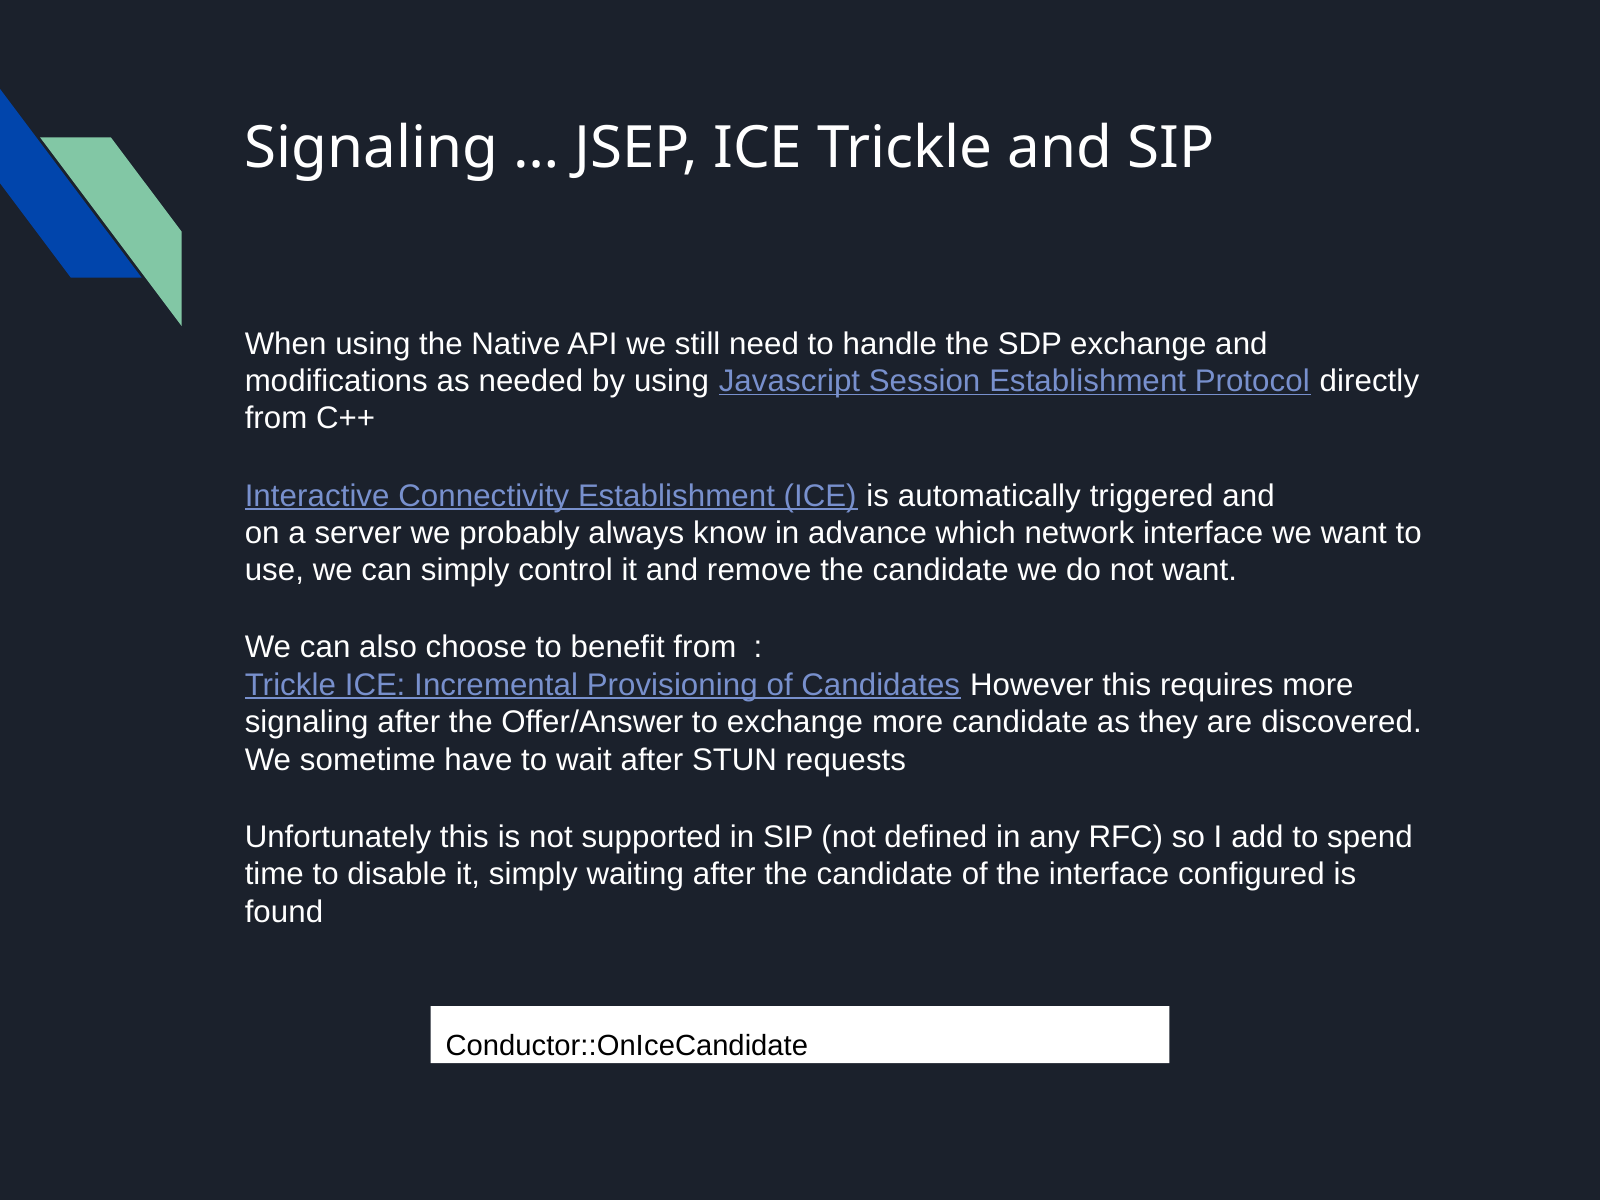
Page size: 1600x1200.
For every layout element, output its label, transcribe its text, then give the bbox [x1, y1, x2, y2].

title Signaling … JSEP, ICE Trickle and SIP [227, 91, 1459, 305]
list When using the Native API we still need to handle the SDP exchange and modifications as needed by using Javascript Session Establishment Protocol directly from C++ Interactive Connectivity Establishment (ICE) is automatically triggered and on a server we probably always know in advance which network interface we want to use, we can simply control it and remove the candidate we do not want. We can also choose to benefit from : Trickle ICE: Incremental Provisioning of Candidates However this requires more signaling after the Offer/Answer to exchange more candidate as they are discovered. We sometime have to wait after STUN requests Unfortunately this is not supported in SIP (not defined in any RFC) so I add to spend time to disable it, simply waiting after the candidate of the interface configured is found [227, 305, 1459, 985]
text_box Conductor::OnIceCandidate [430, 1006, 1170, 1064]
